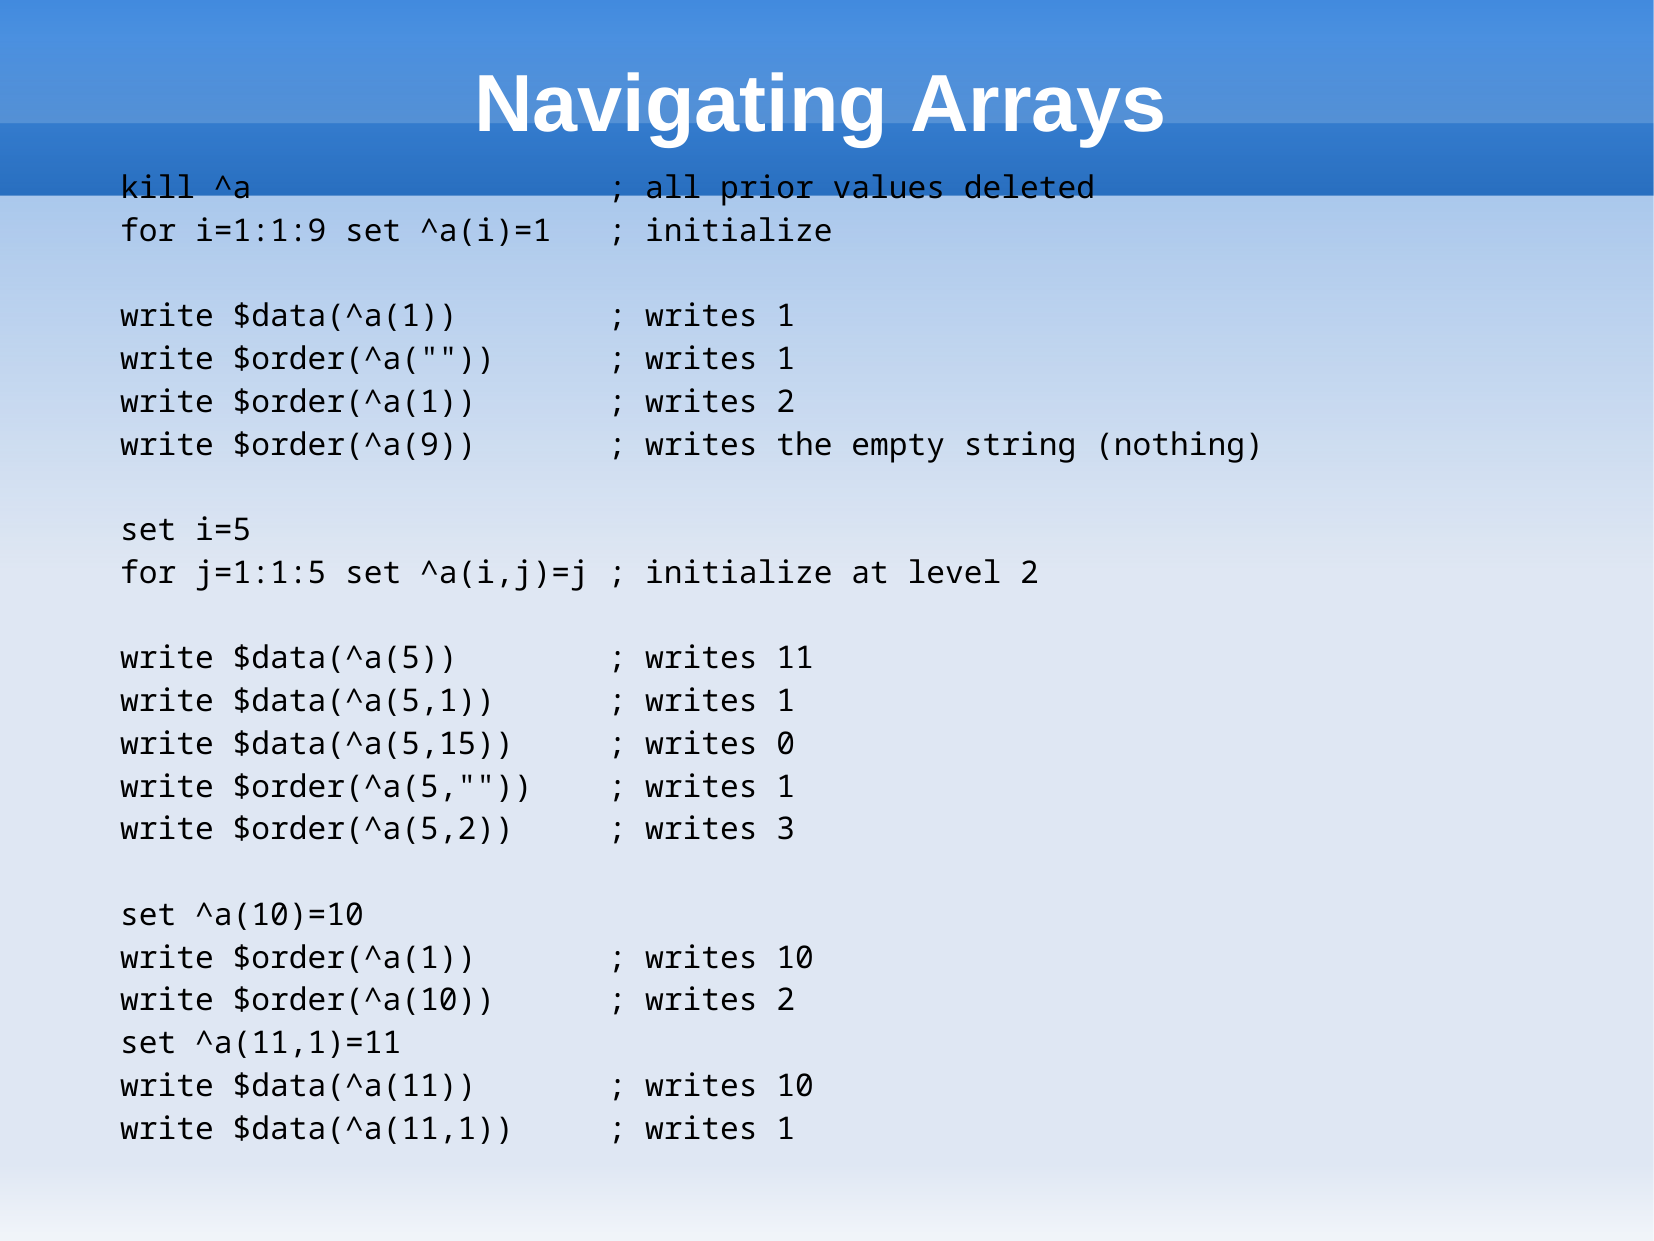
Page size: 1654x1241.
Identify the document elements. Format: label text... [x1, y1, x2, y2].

title Navigating Arrays [76, 0, 1565, 208]
subtitle kill ^a ; all prior values deleted for i=1:1:9 set ^a(i)=1 ; initialize write $data(^a(1)) ; writes 1 write $order(^a("")) ; writes 1 write $order(^a(1)) ; writes 2 write $order(^a(9)) ; writes the empty string (nothing) set i=5 for j=1:1:5 set ^a(i,j)=j ; initialize at level 2 write $data(^a(5)) ; writes 11 write $data(^a(5,1)) ; writes 1 write $data(^a(5,15)) ; writes 0 write $order(^a(5,"")) ; writes 1 write $order(^a(5,2)) ; writes 3 set ^a(10)=10 write $order(^a(1)) ; writes 10 write $order(^a(10)) ; writes 2 set ^a(11,1)=11 write $data(^a(11)) ; writes 10 write $data(^a(11,1)) ; writes 1 [82, 243, 1571, 1156]
picture [0, 0, 1654, 1241]
